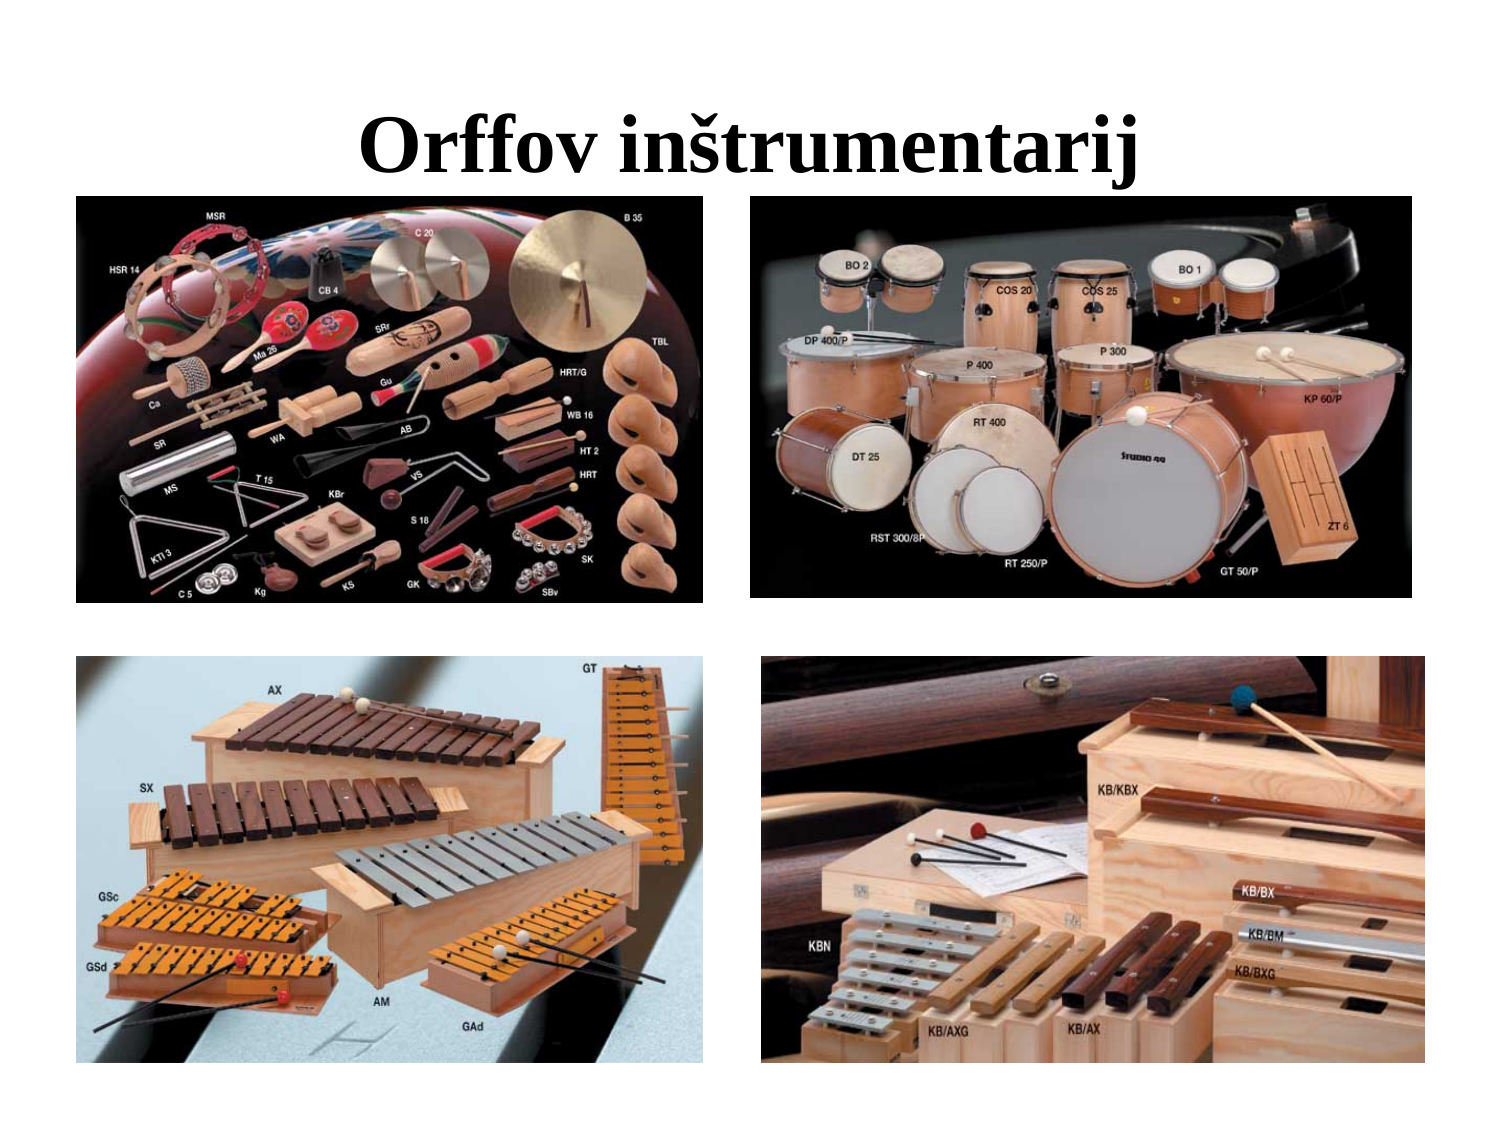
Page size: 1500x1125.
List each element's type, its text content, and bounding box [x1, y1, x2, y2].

text_box [761, 657, 1425, 1063]
text_box [750, 196, 1412, 598]
text_box [76, 196, 703, 603]
title Orffov inštrumentarij [75, 45, 1426, 233]
text_box [76, 657, 703, 1064]
